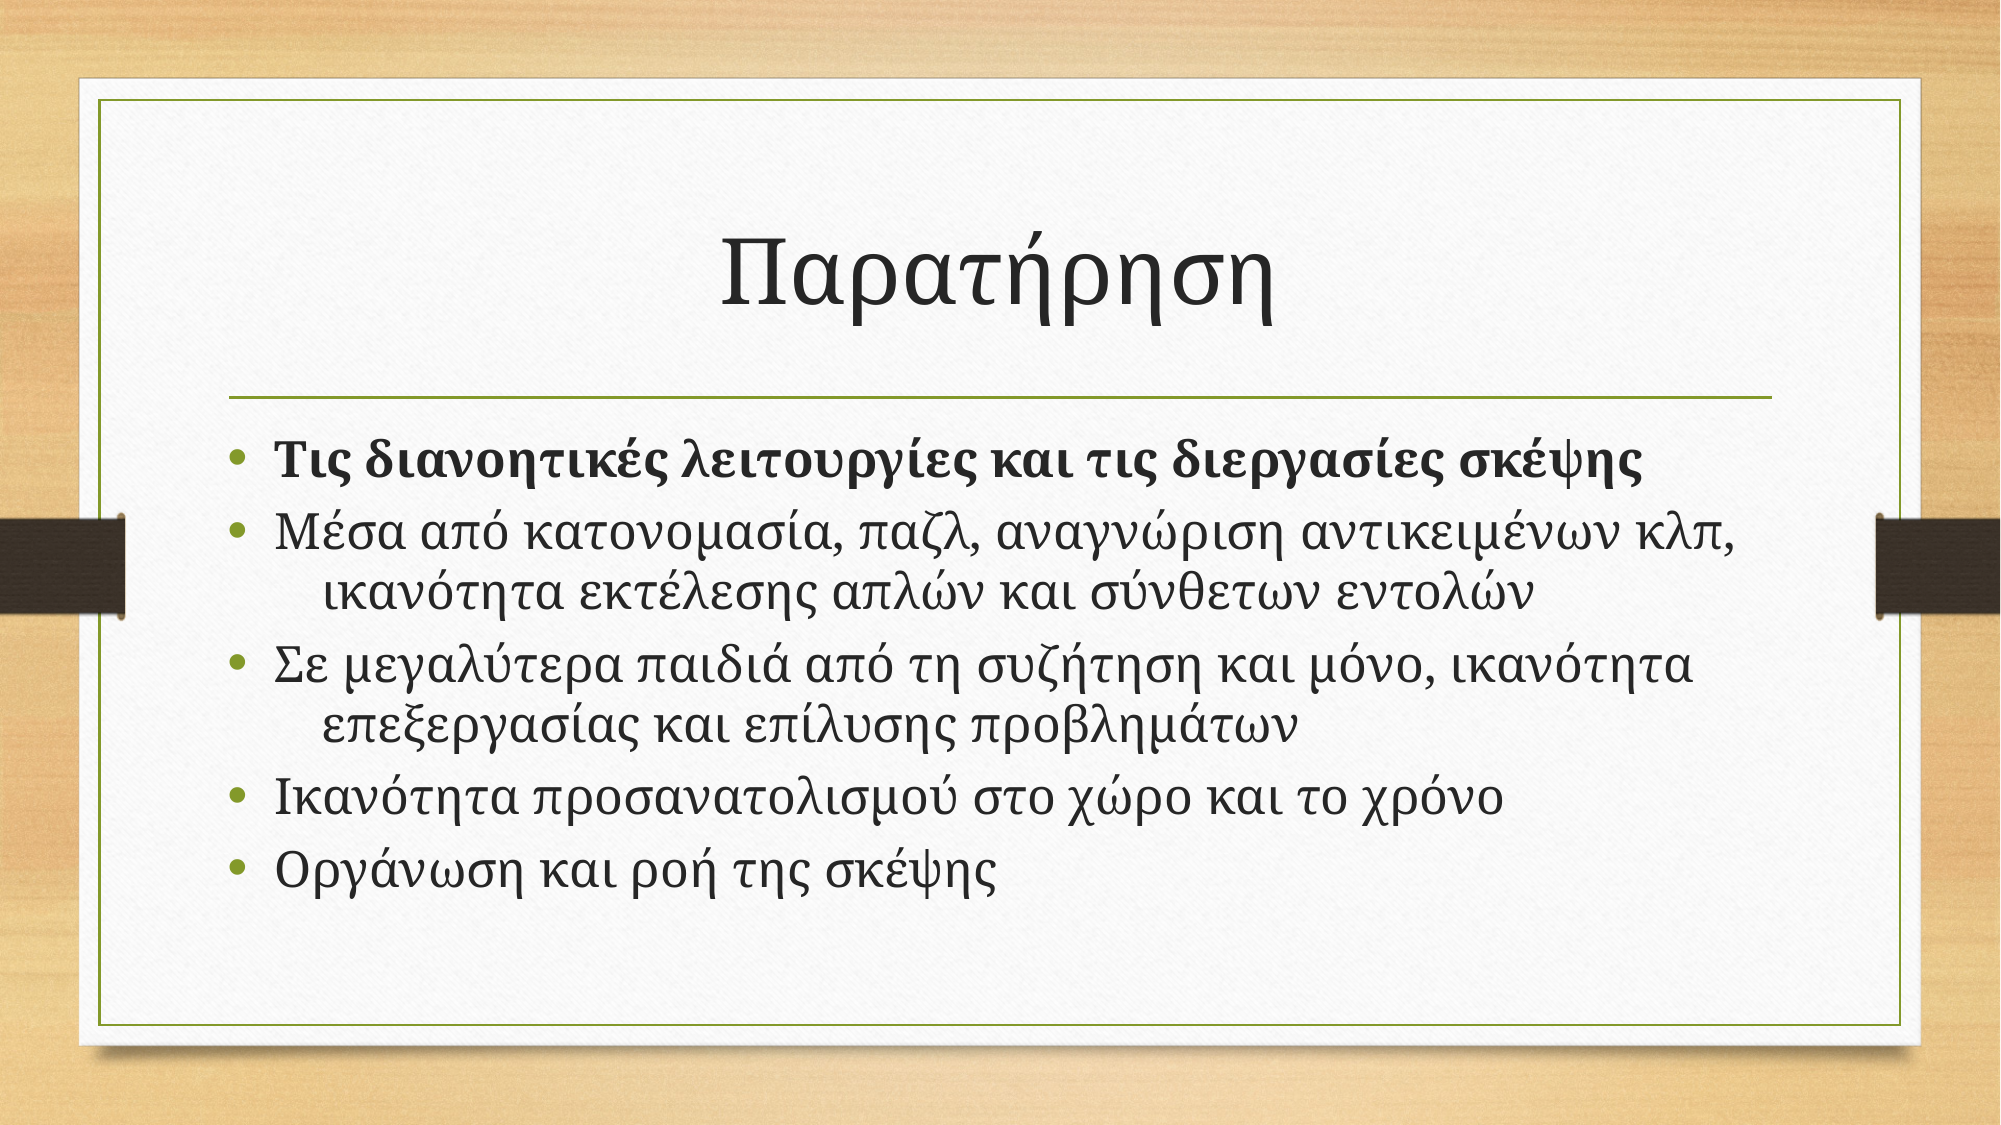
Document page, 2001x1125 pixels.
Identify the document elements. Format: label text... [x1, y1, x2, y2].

list Τις διανοητικές λειτουργίες και τις διεργασίες σκέψης Μέσα από κατονομασία, παζλ, αναγνώριση αντικειμένων κλπ, ικανότητα εκτέλεσης απλών και σύνθετων εντολών Σε μεγαλύτερα παιδιά από τη συζήτηση και μόνο, ικανότητα επεξεργασίας και επίλυσης προβλημάτων Ικανότητα προσανατολισμού στο χώρο και το χρόνο Οργάνωση και ροή της σκέψης [212, 419, 1788, 964]
title Παρατήρηση [212, 161, 1788, 376]
